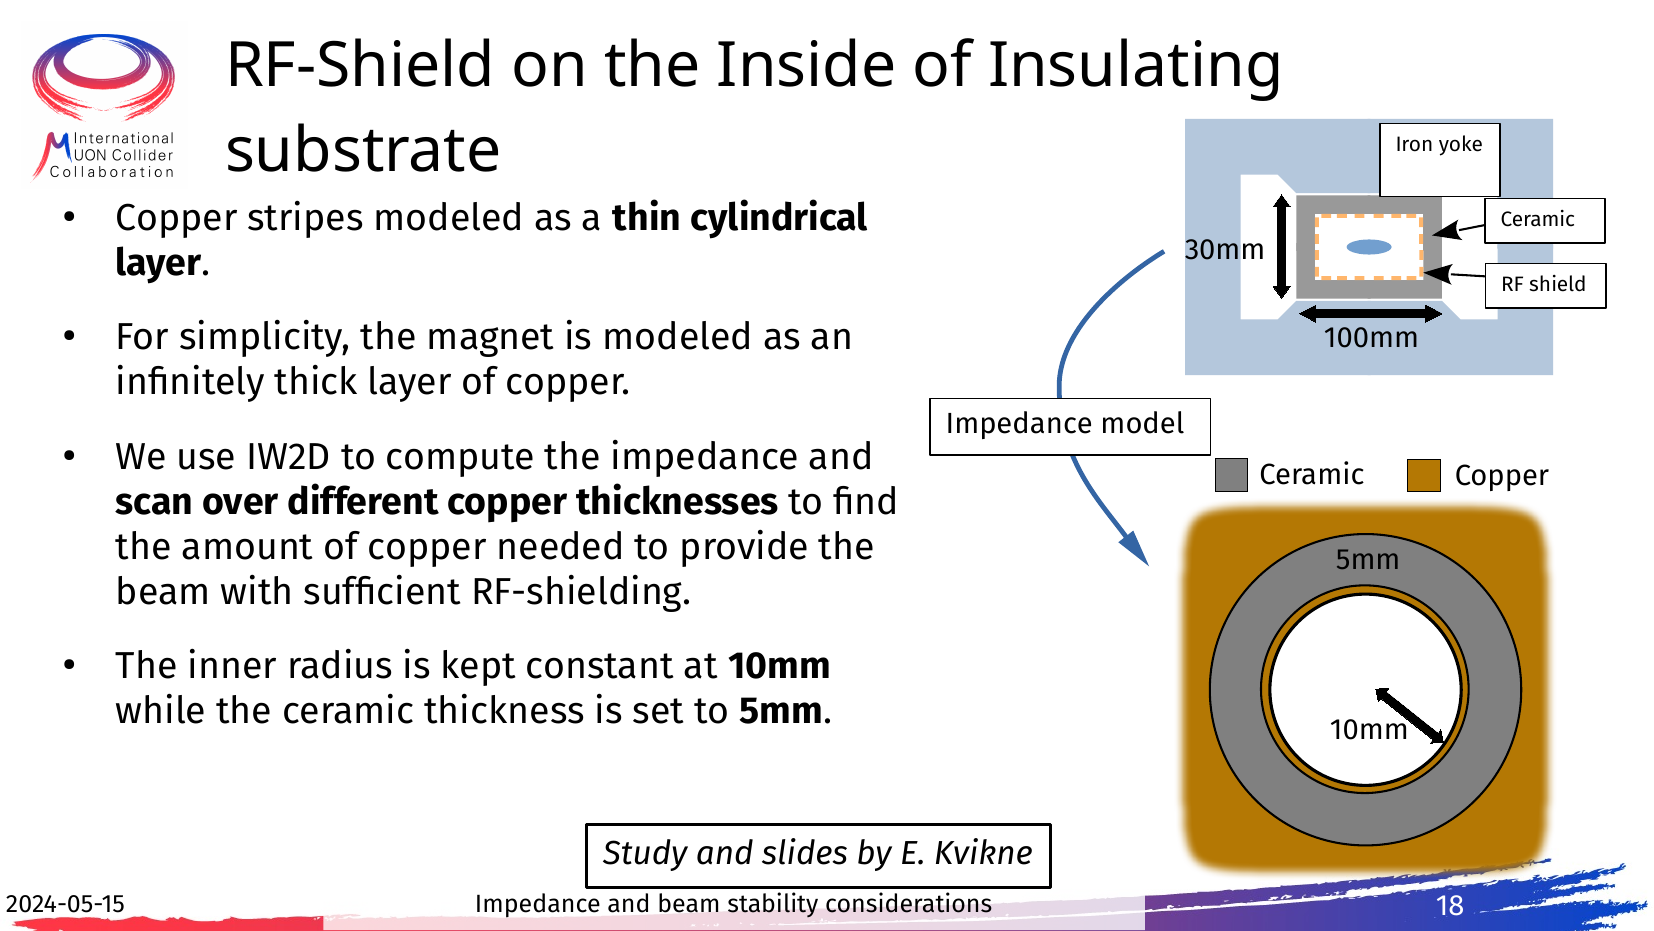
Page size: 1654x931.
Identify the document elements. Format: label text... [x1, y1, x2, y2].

text_box Impedance model [930, 398, 1201, 451]
text_box [1185, 279, 1554, 376]
text_box [1185, 118, 1554, 225]
text_box Iron yoke [1380, 123, 1501, 166]
text_box [1497, 244, 1554, 263]
text_box [1296, 195, 1442, 299]
text_box 5mm [1321, 535, 1431, 586]
text_box 100mm [1309, 312, 1435, 366]
text_box [1215, 458, 1244, 492]
picture [21, 21, 188, 189]
text_box [1273, 194, 1291, 225]
text_box [1407, 459, 1441, 492]
text_box [1273, 279, 1291, 299]
picture [588, 882, 1049, 886]
text_box 30mm [1170, 225, 1295, 279]
text_box 10mm [1315, 705, 1426, 789]
text_box Study and slides by E. Kvikne [586, 824, 1051, 882]
text_box [1209, 540, 1522, 846]
picture [1052, 848, 1654, 931]
title RF-Shield on the Inside of Insulating substrate [225, 19, 1571, 181]
picture [0, 848, 585, 931]
text_box Copper [1440, 450, 1569, 535]
text_box Ceramic [1485, 198, 1606, 241]
text_box RF shield [1485, 263, 1606, 305]
text_box Ceramic [1244, 450, 1395, 534]
list Copper stripes modeled as a thin cylindrical layer. For simplicity, the magnet is modeled as an infinitely thick layer of copper. We use IW2D to compute the impedance and scan over different copper thicknesses to find the amount of copper needed to provide the beam with sufficient RF-shielding. The inner radius is kept constant at 10mm while the ceramic thickness is set to 5mm. [45, 195, 916, 822]
